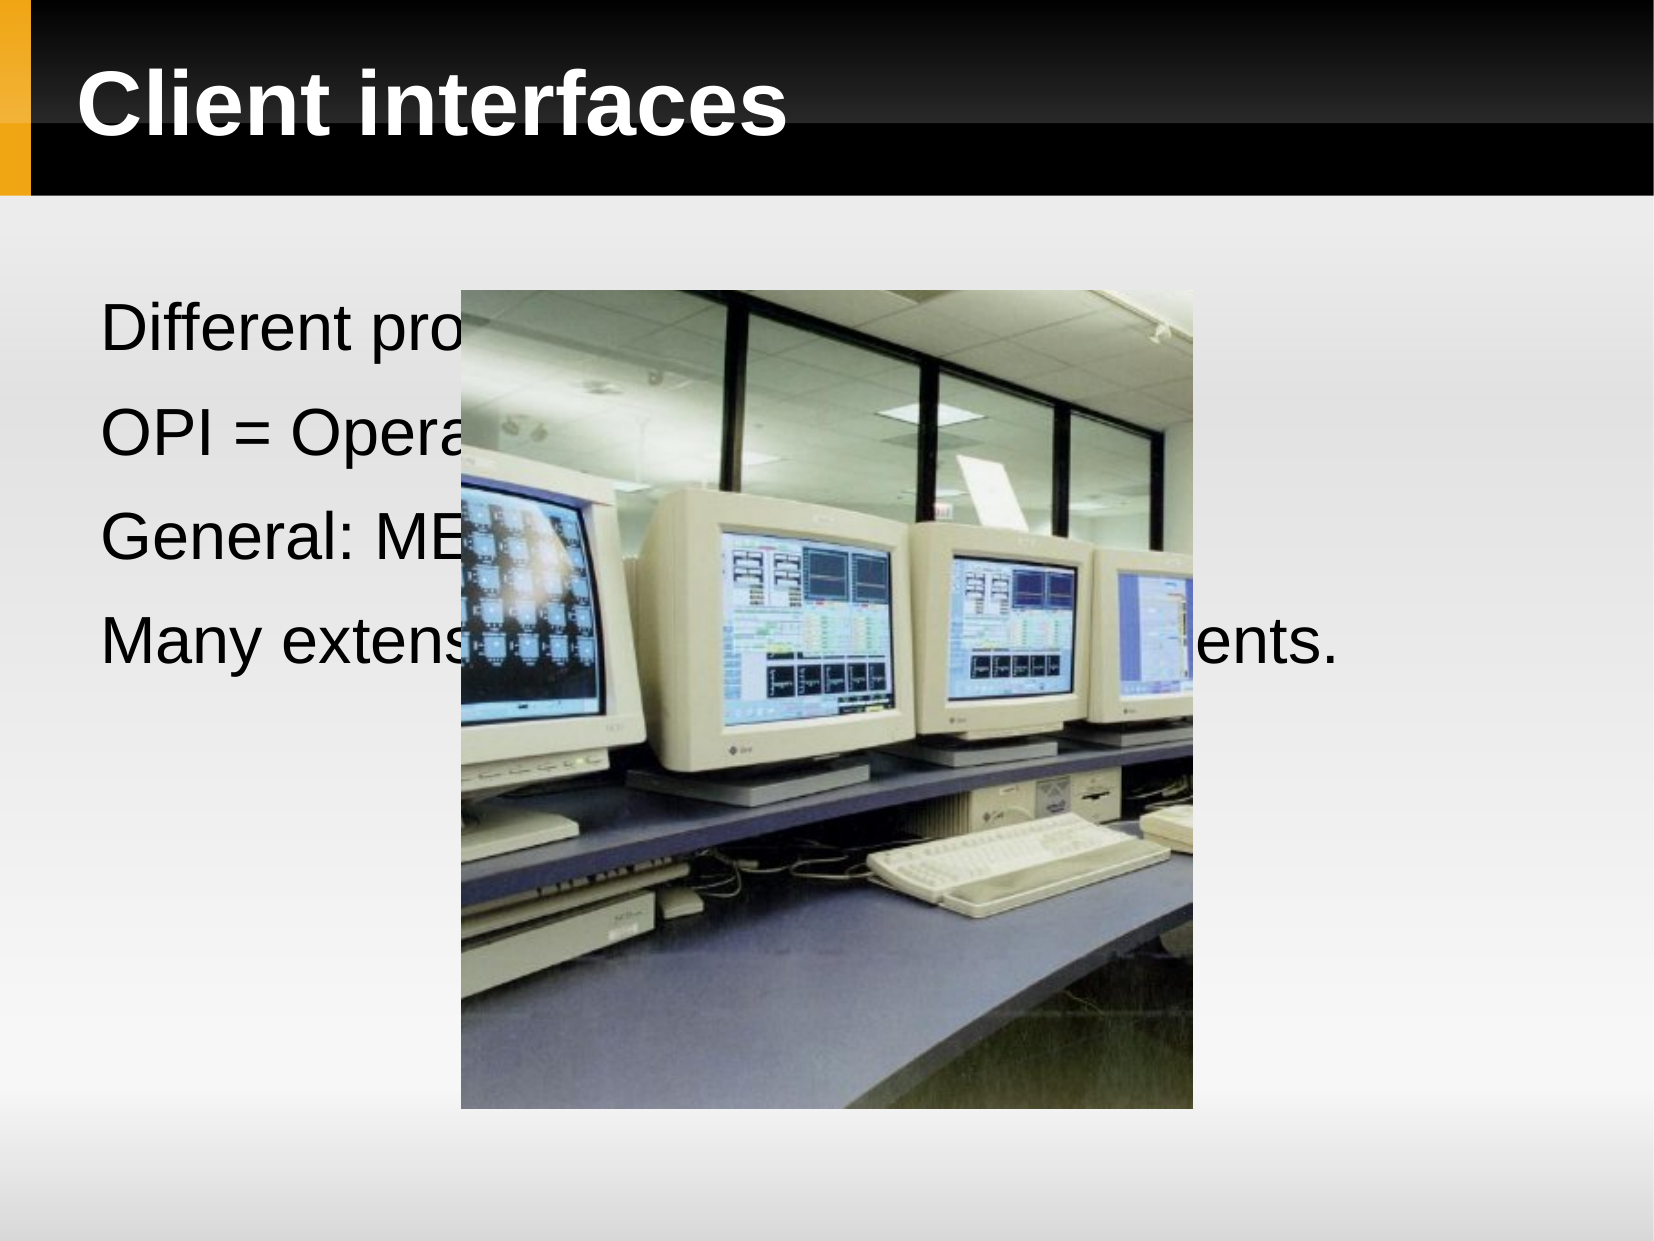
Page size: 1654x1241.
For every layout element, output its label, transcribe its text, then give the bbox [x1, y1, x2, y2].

title Client interfaces [76, 0, 1565, 208]
list Different programs are available OPI = Operator Inteface General: MEDM Many extension programs work as clients. [82, 290, 461, 1109]
picture [0, 0, 1654, 1241]
